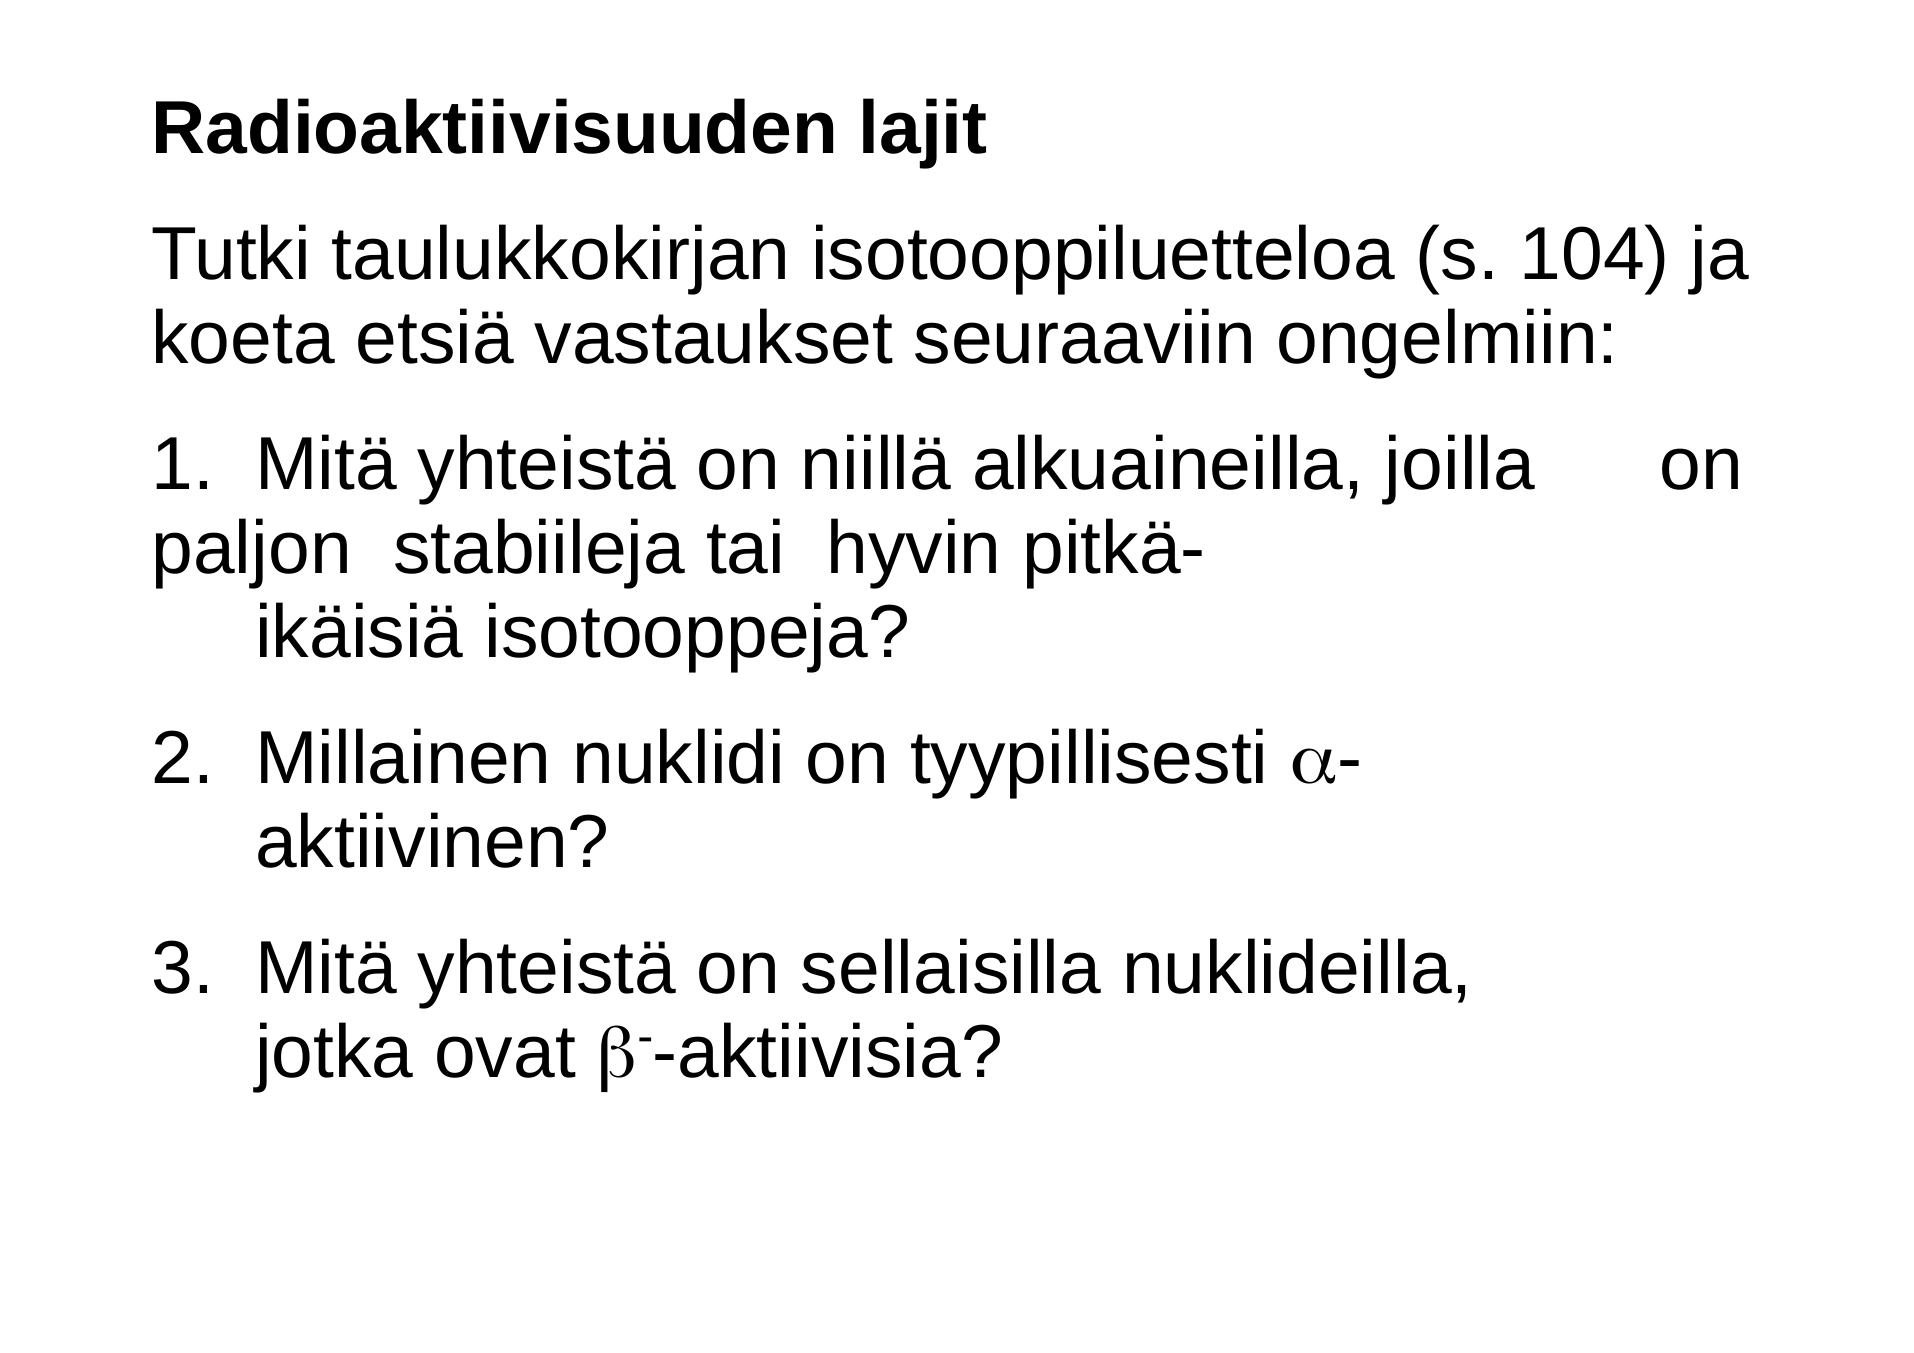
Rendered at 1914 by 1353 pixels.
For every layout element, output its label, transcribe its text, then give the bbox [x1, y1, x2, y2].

text_box Radioaktiivisuuden lajit Tutki taulukkokirjan isotooppiluetteloa (s. 104) ja koeta etsiä vastaukset seuraaviin ongelmiin: 1. Mitä yhteistä on niillä alkuaineilla, joilla on paljon stabiileja tai hyvin pitkä- ikäisiä isotooppeja? 2. Millainen nuklidi on tyypillisesti a- aktiivinen? 3. Mitä yhteistä on sellaisilla nuklideilla, jotka ovat b--aktiivisia? [136, 78, 1777, 1353]
